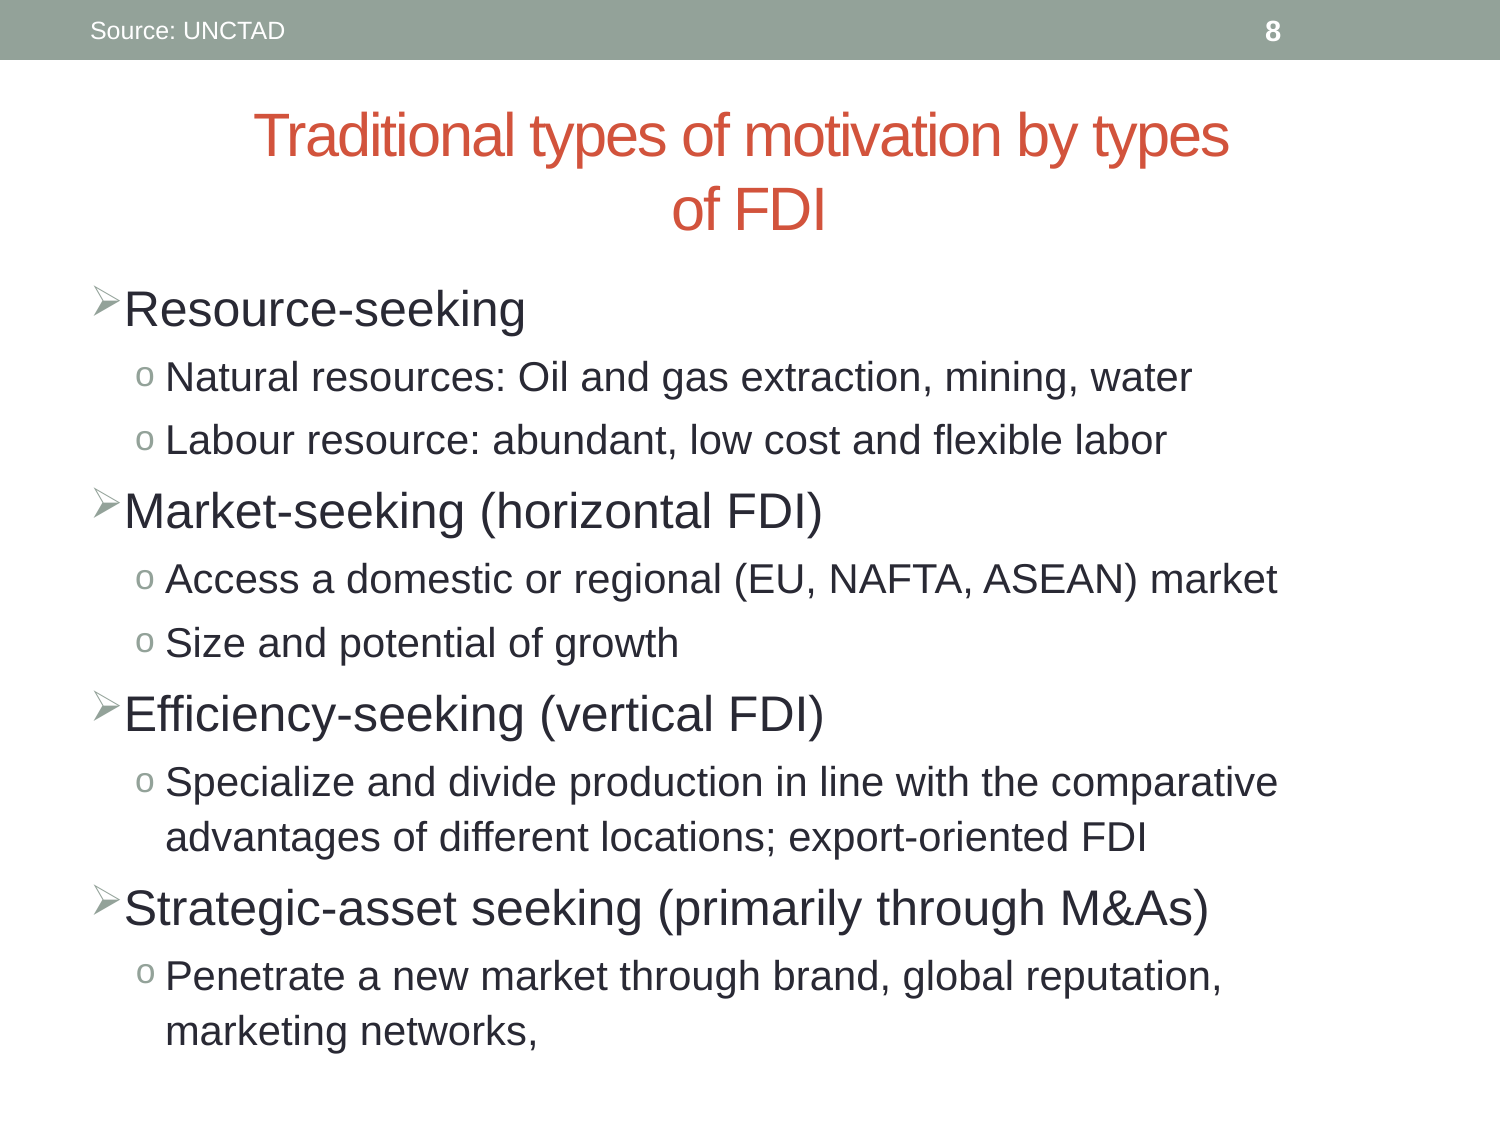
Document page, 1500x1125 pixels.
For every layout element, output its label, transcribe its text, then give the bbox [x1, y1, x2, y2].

title Traditional types of motivation by types of FDI [75, 87, 1425, 250]
list Resource-seeking Natural resources: Oil and gas extraction, mining, water Labour resource: abundant, low cost and flexible labor Market-seeking (horizontal FDI) Access a domestic or regional (EU, NAFTA, ASEAN) market Size and potential of growth Efficiency-seeking (vertical FDI) Specialize and divide production in line with the comparative advantages of different locations; export-oriented FDI Strategic-asset seeking (primarily through M&As) Penetrate a new market through brand, global reputation, marketing networks, [75, 262, 1425, 1063]
slide_number <編號> [1250, 3, 1425, 57]
slide_number Source: UNCTAD [75, 3, 550, 57]
